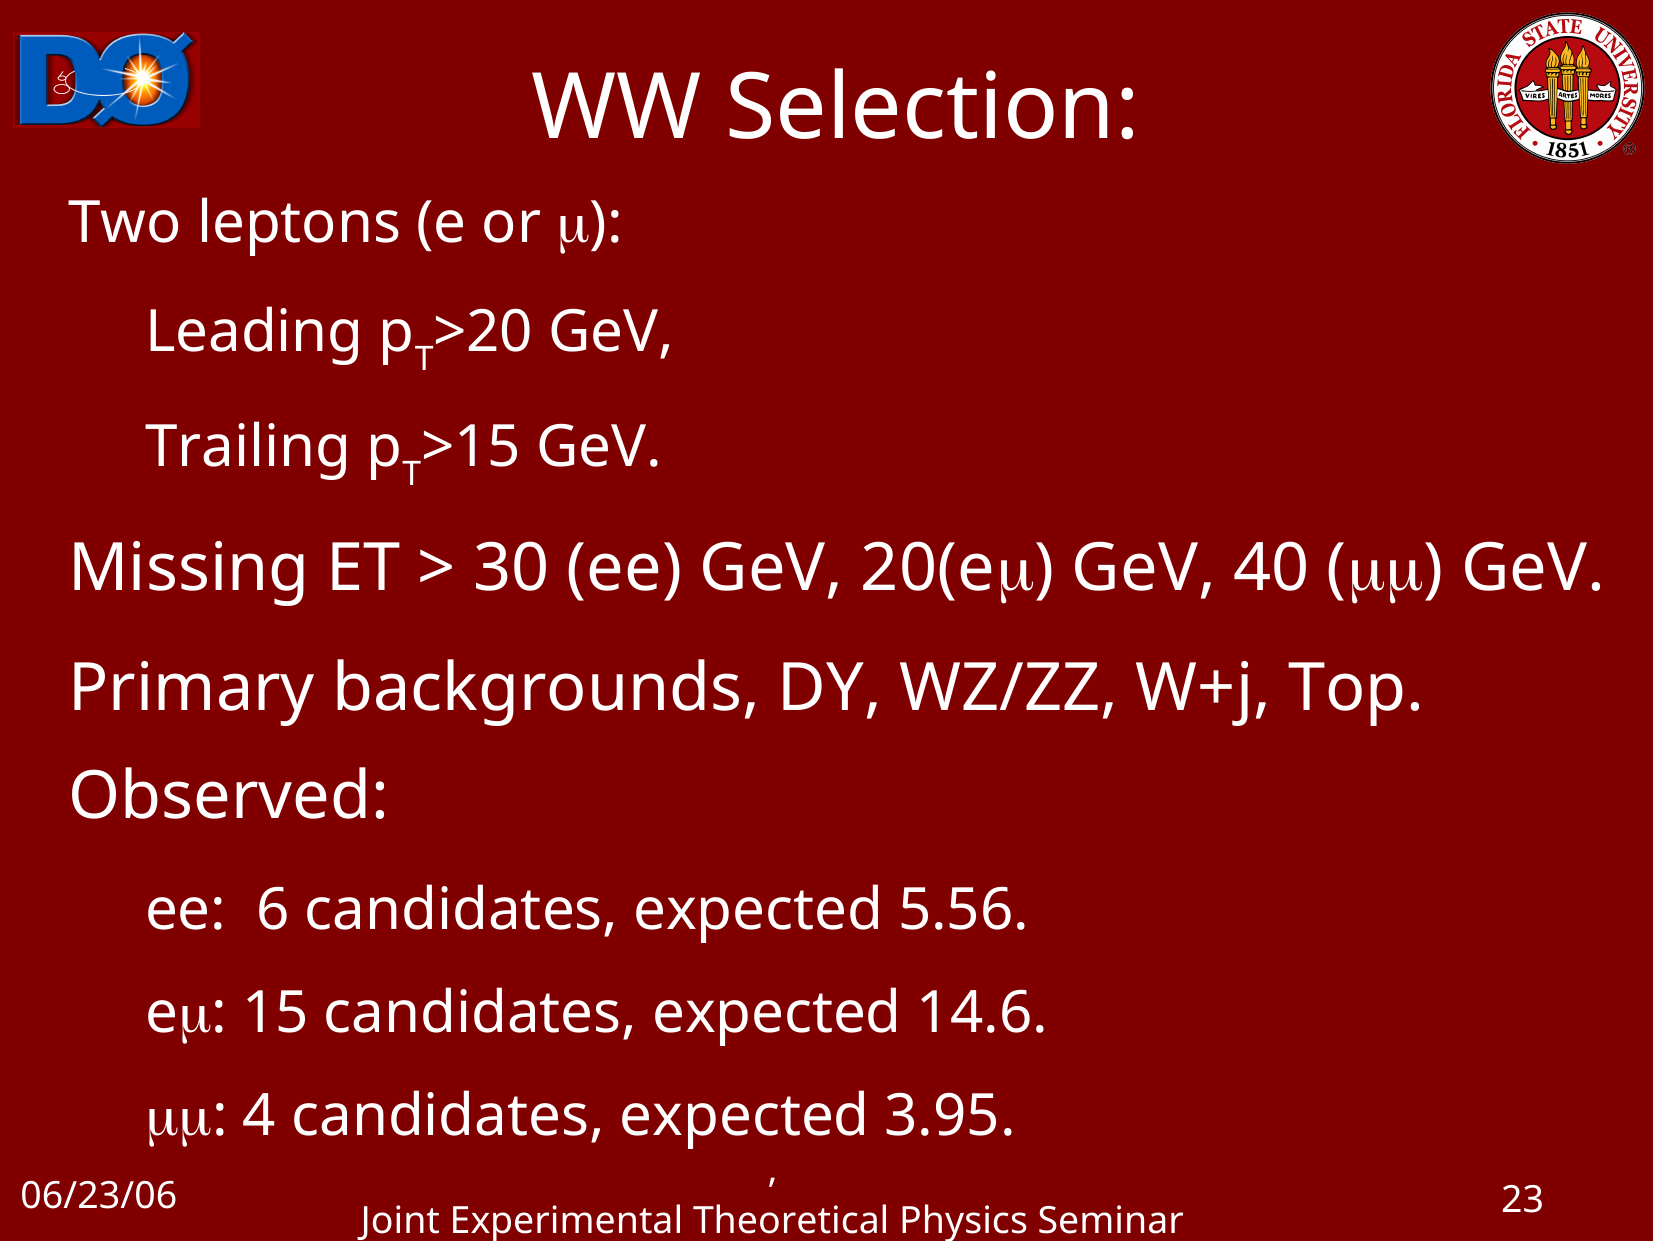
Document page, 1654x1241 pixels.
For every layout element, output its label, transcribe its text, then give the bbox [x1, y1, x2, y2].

picture [1489, 11, 1646, 165]
list Observed: ee: 6 candidates, expected 5.56. em: 15 candidates, expected 14.6. mm: 4 candidates, expected 3.95. [50, 746, 1523, 1120]
picture [13, 32, 196, 128]
list Two leptons (e or m): Leading pT>20 GeV, Trailing pT>15 GeV. Missing ET > 30 (ee) GeV, 20(em) GeV, 40 (mm) GeV. Primary backgrounds, DY, WZ/ZZ, W+j, Top. [50, 180, 1653, 686]
title WW Selection: [196, 0, 1475, 180]
